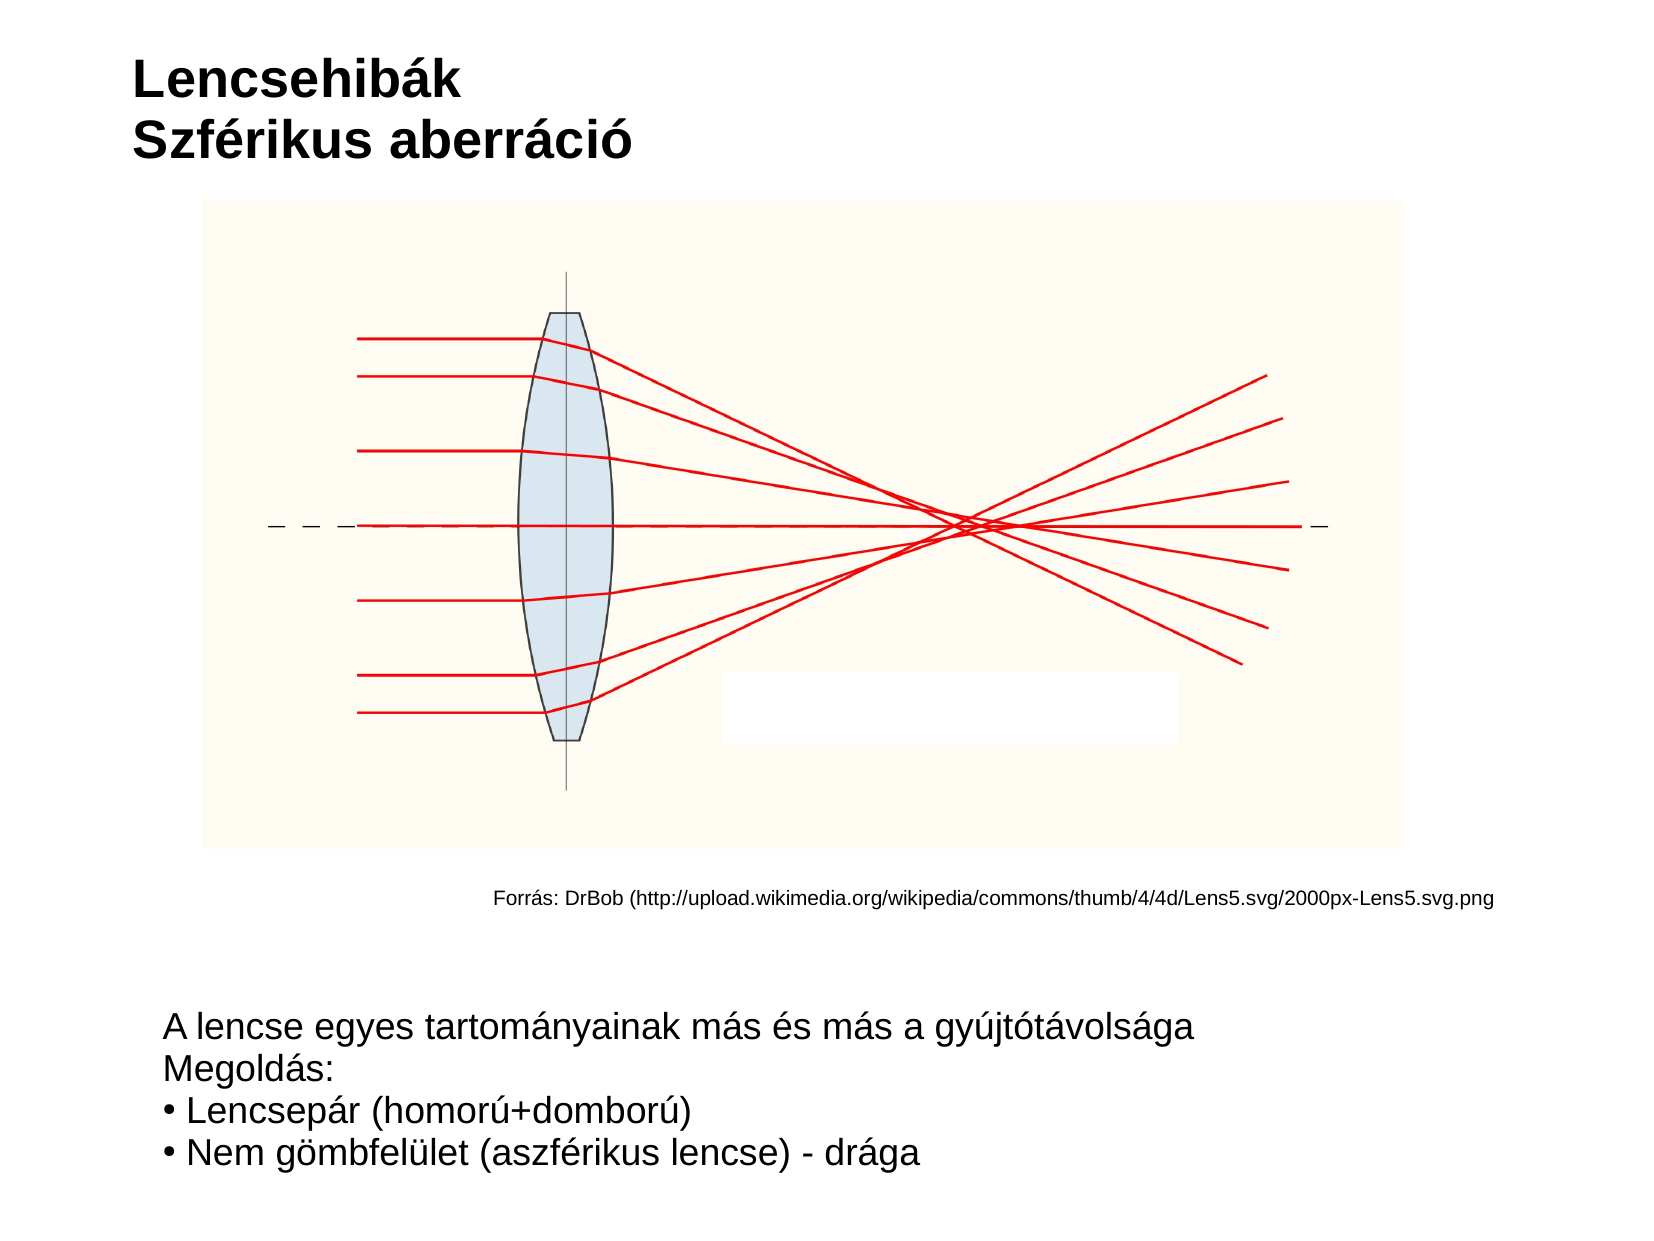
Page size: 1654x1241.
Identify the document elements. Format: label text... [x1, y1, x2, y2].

text_box A lencse egyes tartományainak más és más a gyújtótávolsága Megoldás: Lencsepár (homorú+domború) Nem gömbfelület (aszférikus lencse) - drága [147, 998, 1208, 1182]
text_box Lencsehibák Szférikus aberráció [118, 41, 649, 181]
text_box Forrás: DrBob (http://upload.wikimedia.org/wikipedia/commons/thumb/4/4d/Lens5.svg/2000px-Lens5.svg.png [478, 879, 1511, 918]
picture [202, 200, 1404, 849]
